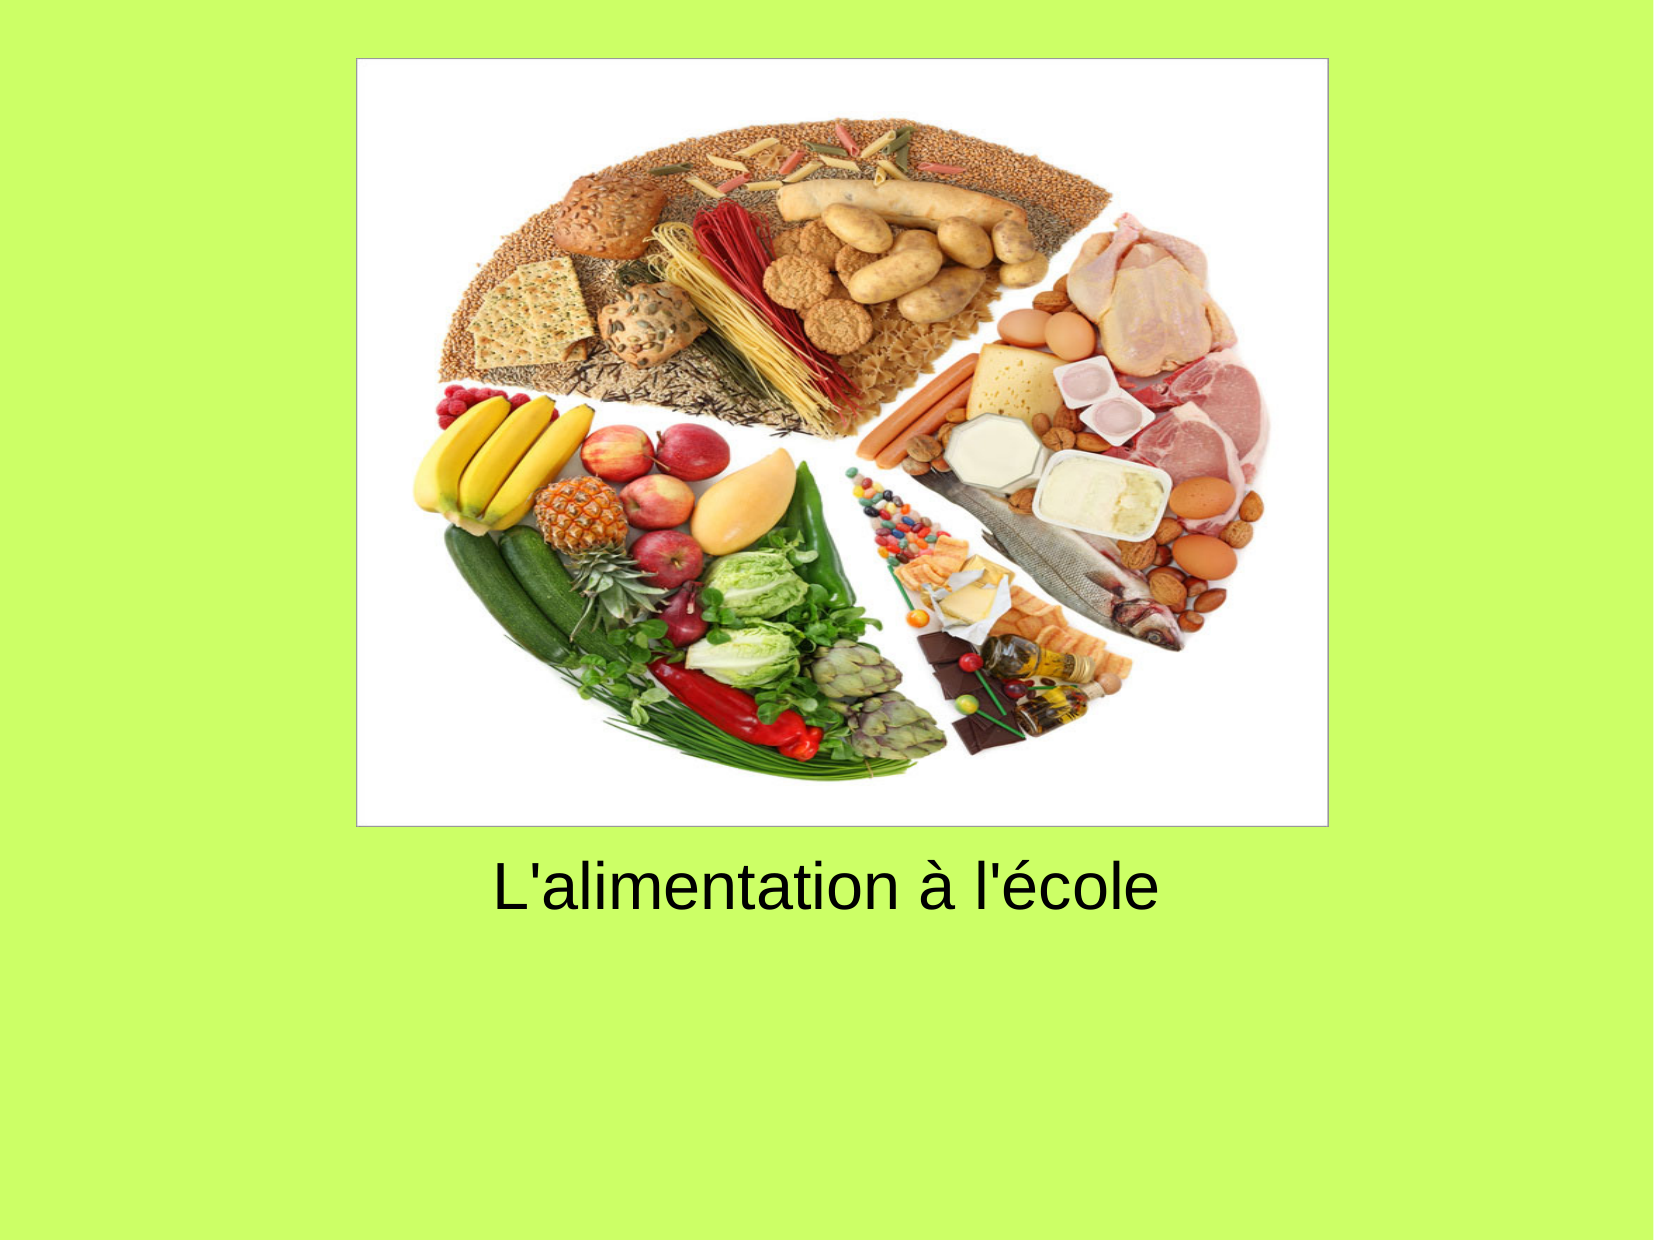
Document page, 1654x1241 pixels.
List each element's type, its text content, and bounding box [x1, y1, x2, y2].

subtitle L'alimentation à l'école [82, 290, 1571, 1109]
picture [356, 58, 1329, 827]
